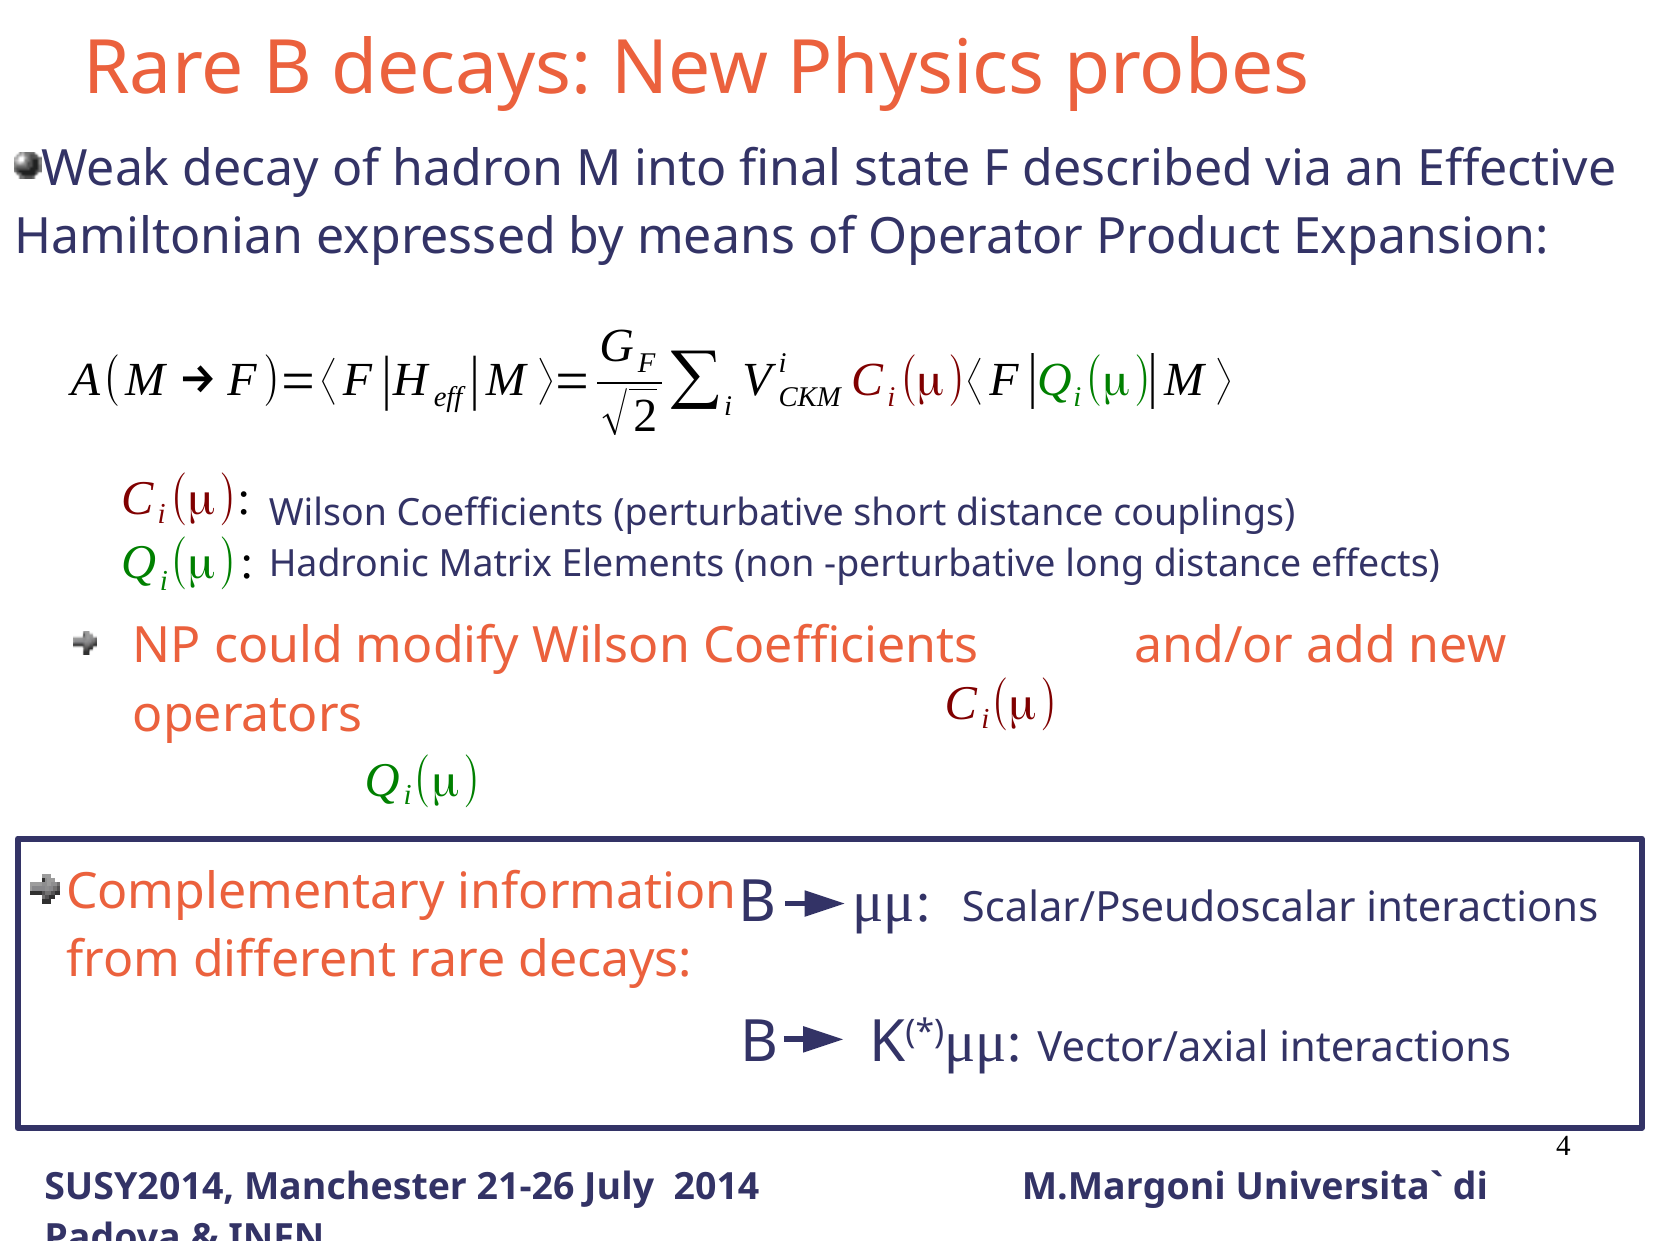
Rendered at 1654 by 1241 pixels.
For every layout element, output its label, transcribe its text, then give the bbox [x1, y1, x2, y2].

chart [54, 318, 1243, 443]
text_box B K(*)μμ: Vector/axial interactions [725, 992, 1592, 1099]
text_box B μμ: Scalar/Pseudoscalar interactions [708, 851, 1627, 957]
text_box SUSY2014, Manchester 21-26 July 2014 M.Margoni Universita` di Padova & INFN [29, 1151, 1625, 1225]
text_box Rare B decays: New Physics probes [29, 5, 1625, 124]
chart [109, 468, 265, 596]
text_box Complementary information from different rare decays: [16, 847, 1627, 1017]
text_box Wilson Coefficients (perturbative short distance couplings) Hadronic Matrix Elements (non -perturbative long distance effects) [253, 478, 1613, 609]
chart [353, 750, 492, 813]
text_box Weak decay of hadron M into final state F described via an Effective Hamiltonian expressed by means of Operator Product Expansion: NP could modify Wilson Coefficients and/or add new operators [0, 124, 1654, 920]
chart [933, 673, 1070, 736]
